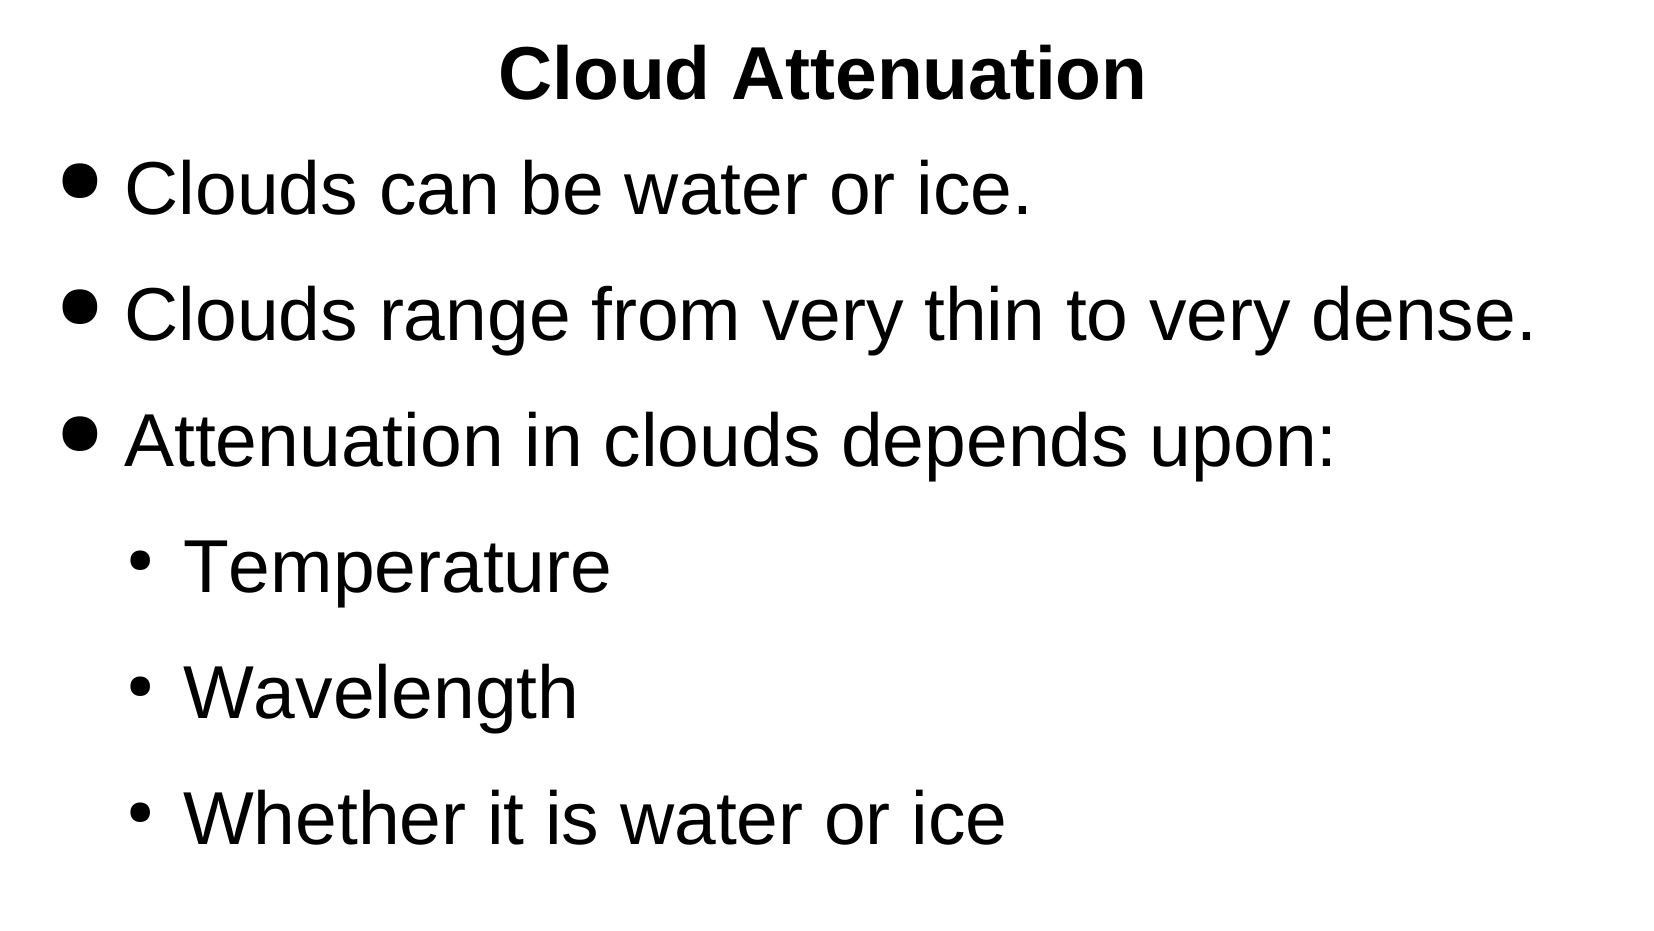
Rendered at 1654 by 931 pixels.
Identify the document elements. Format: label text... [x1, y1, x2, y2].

text_box Clouds can be water or ice. Clouds range from very thin to very dense. Attenuation in clouds depends upon: Temperature Wavelength Whether it is water or ice [5, 132, 1648, 868]
title Cloud Attenuation [0, 5, 1651, 133]
